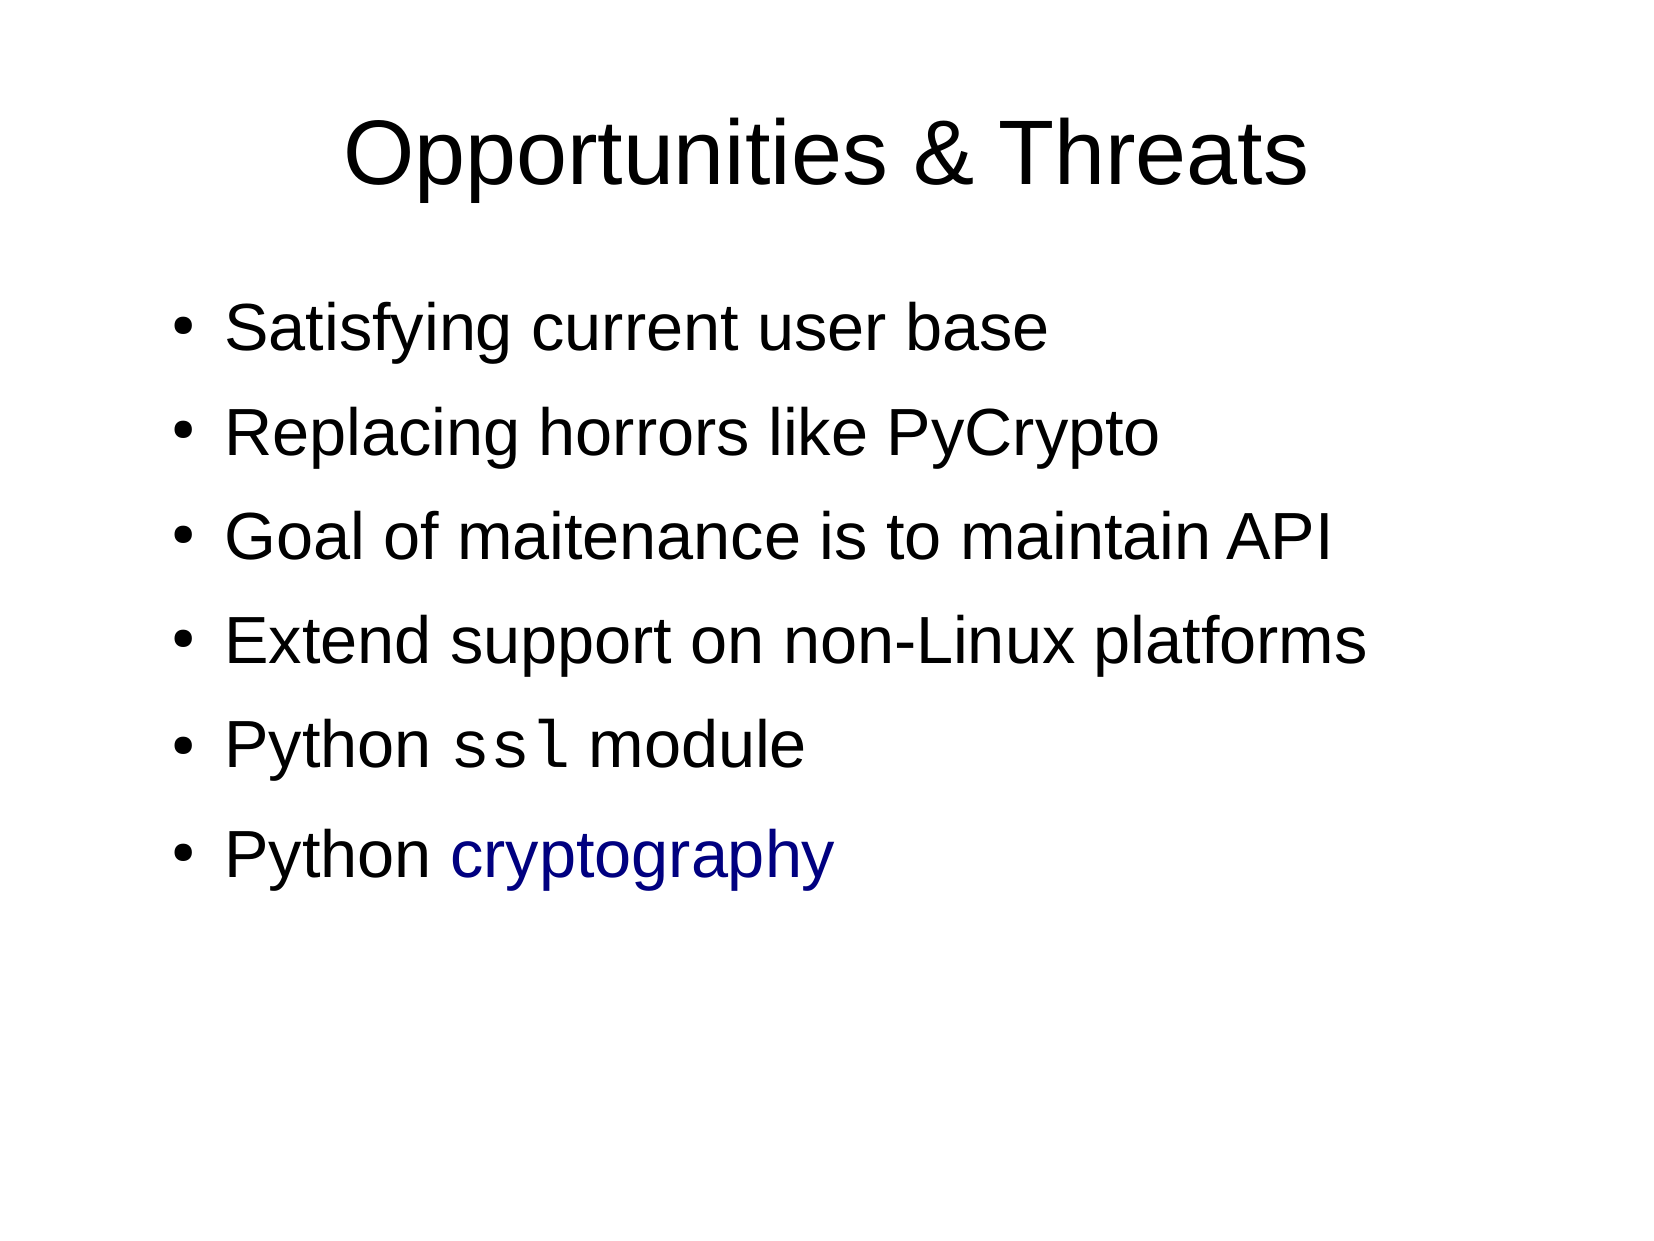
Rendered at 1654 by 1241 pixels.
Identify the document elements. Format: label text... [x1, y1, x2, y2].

title Opportunities & Threats [82, 49, 1571, 257]
list Satisfying current user base Replacing horrors like PyCrypto Goal of maitenance is to maintain API Extend support on non-Linux platforms Python ssl module Python cryptography [82, 290, 1571, 1109]
